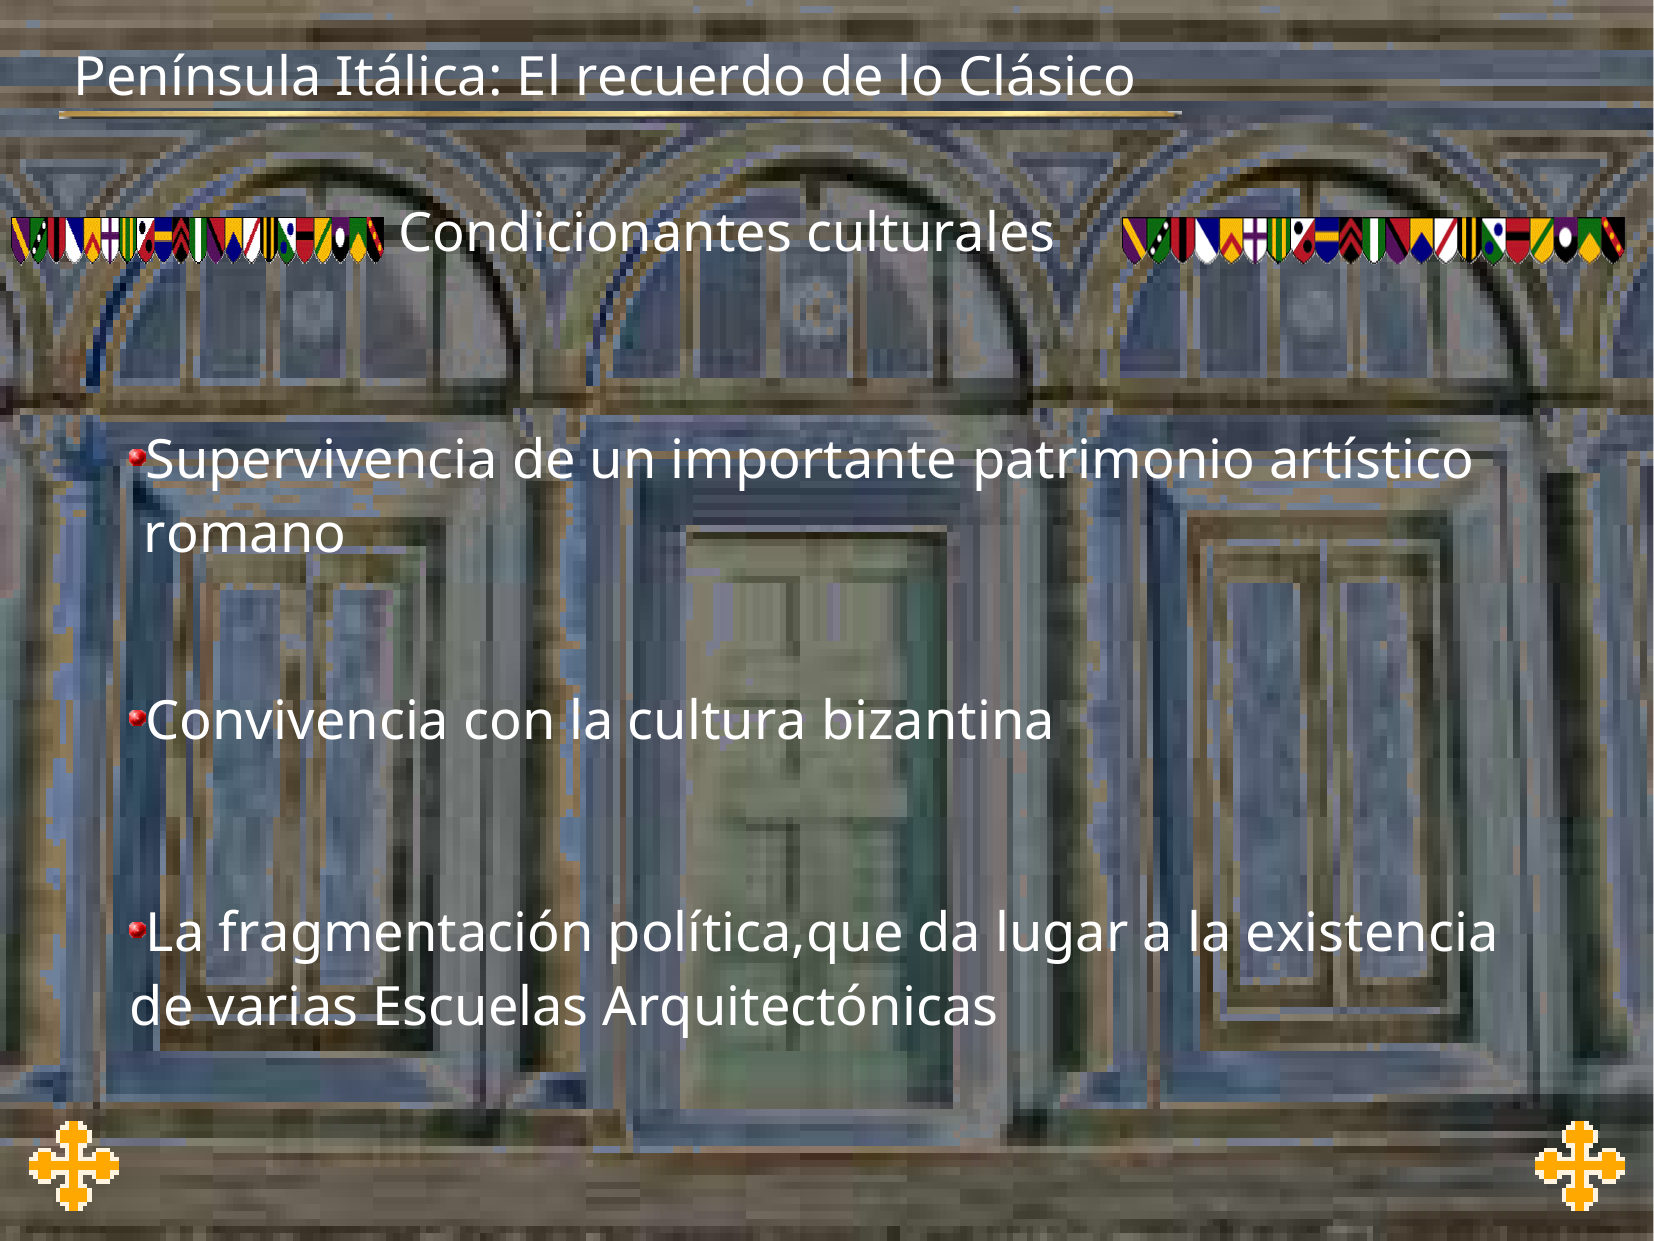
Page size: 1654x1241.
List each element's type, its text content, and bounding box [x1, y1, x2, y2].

text_box Supervivencia de un importante patrimonio artístico romano [115, 413, 1527, 559]
text_box La fragmentación política,que da lugar a la existencia de varias Escuelas Arquitectónicas [115, 885, 1594, 1031]
text_box Península Itálica: El recuerdo de lo Clásico [59, 29, 1197, 110]
picture [0, 0, 1654, 1241]
text_box Convivencia con la cultura bizantina [115, 673, 1131, 754]
text_box Condicionantes culturales [383, 185, 1099, 266]
